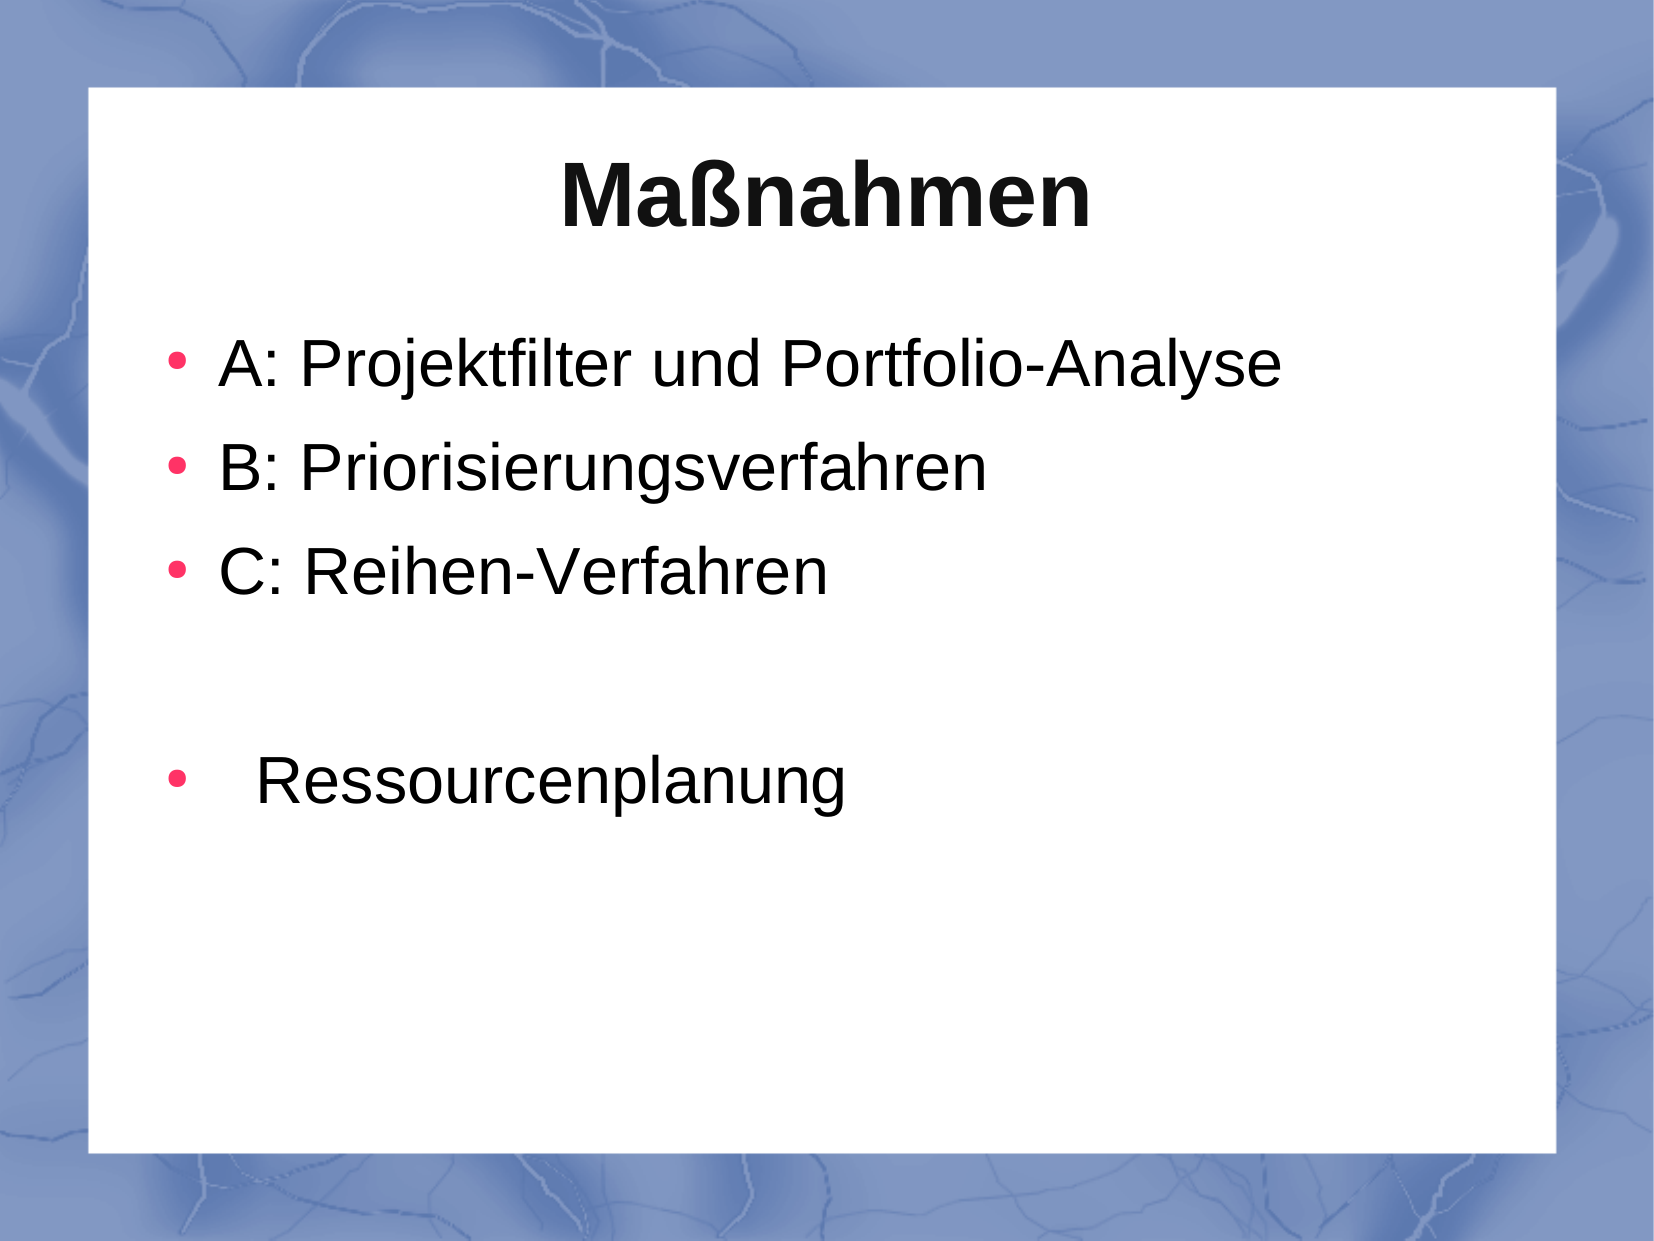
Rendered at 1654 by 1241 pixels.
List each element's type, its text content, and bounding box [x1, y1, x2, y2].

title Maßnahmen [118, 90, 1536, 298]
list A: Projektfilter und Portfolio-Analyse B: Priorisierungsverfahren C: Reihen-Verfahren Ressourcenplanung [147, 325, 1506, 1010]
picture [0, 0, 1654, 1241]
